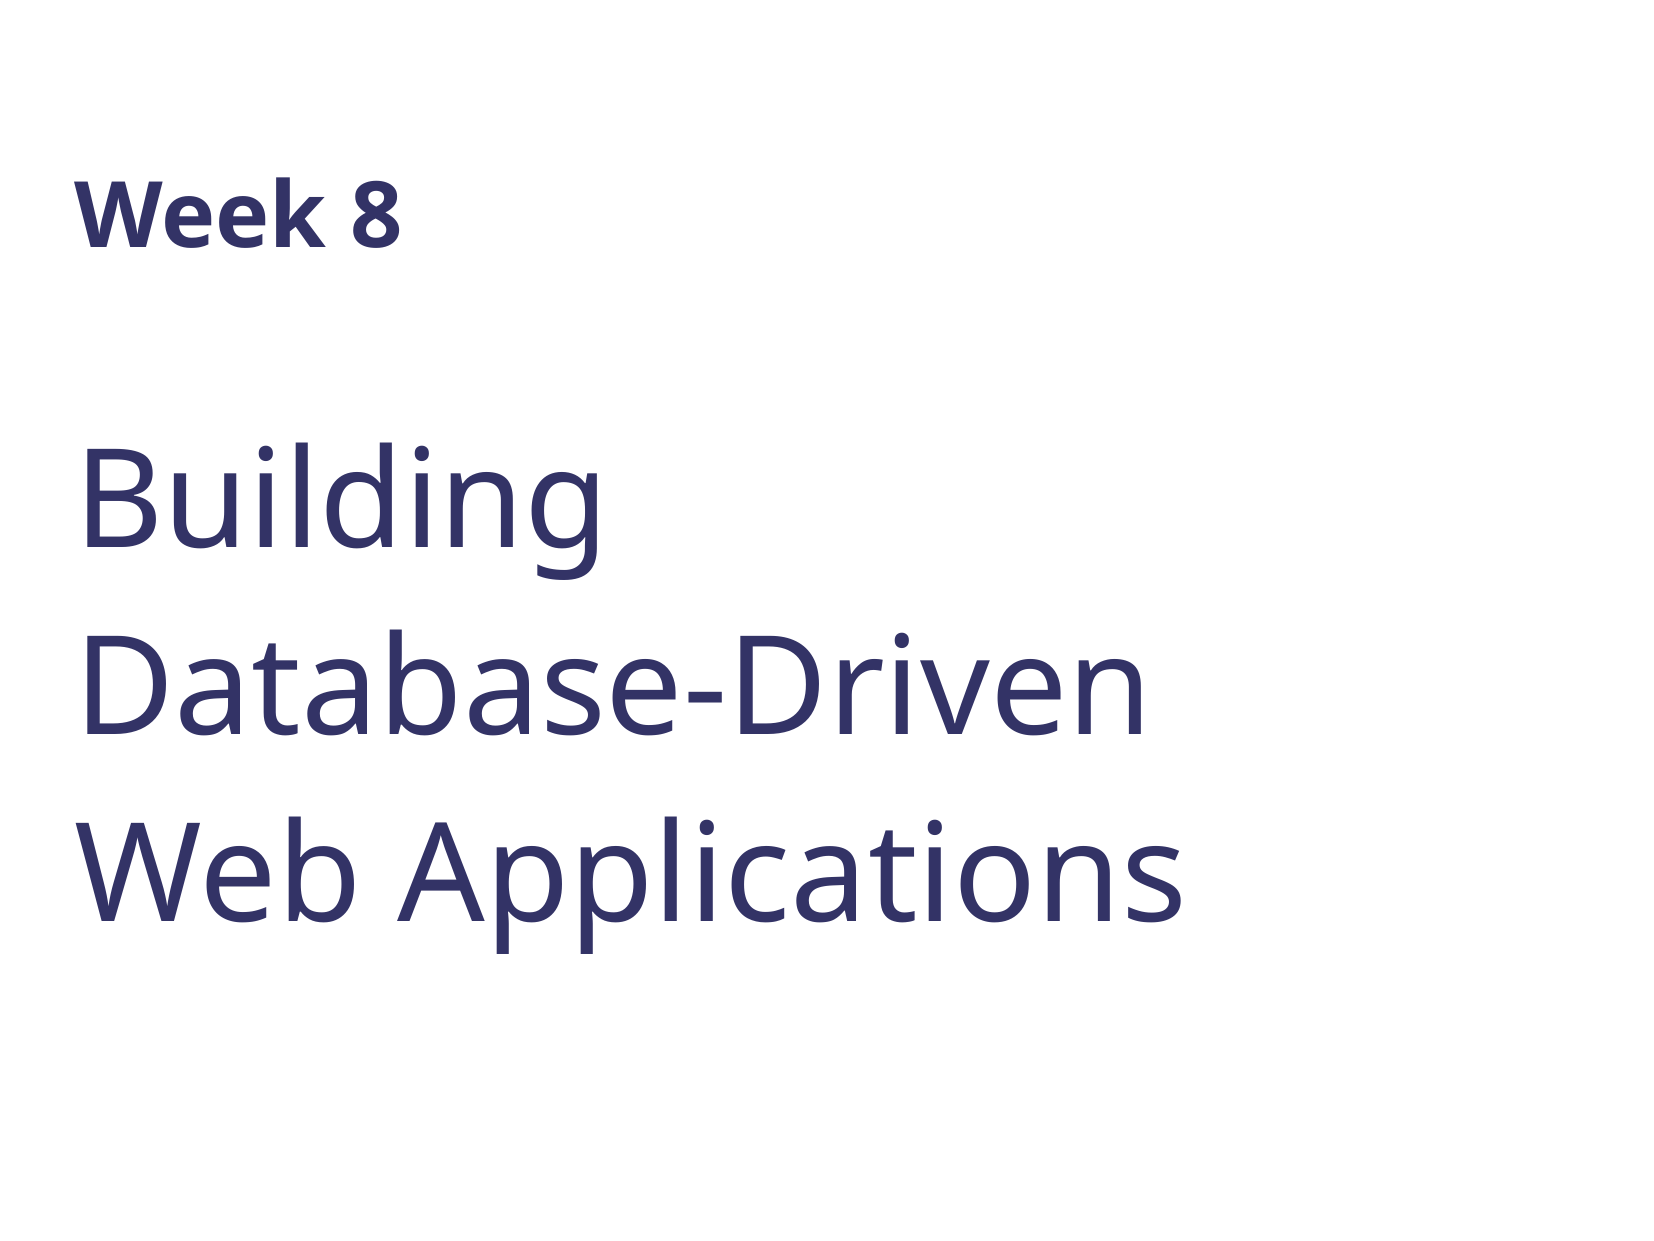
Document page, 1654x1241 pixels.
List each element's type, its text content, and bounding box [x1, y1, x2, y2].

title Week 8 Building Database-Driven Web Applications [74, 150, 1651, 1163]
